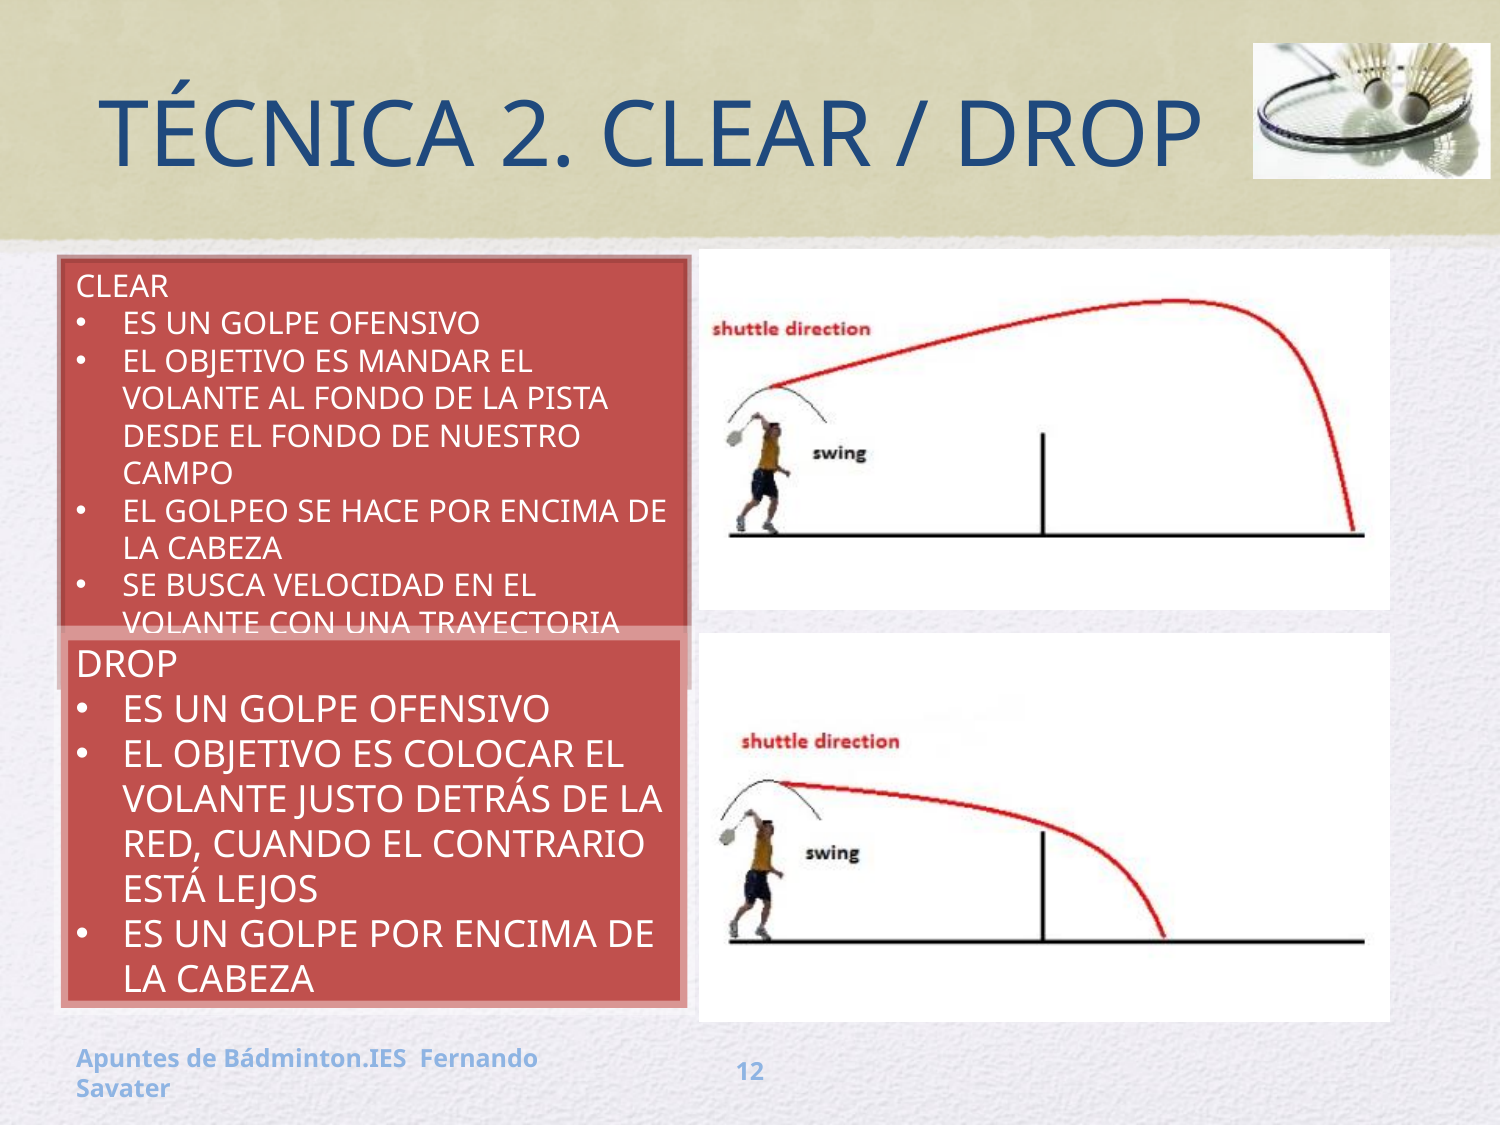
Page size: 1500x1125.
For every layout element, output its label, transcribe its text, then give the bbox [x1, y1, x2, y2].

title TÉCNICA 2. CLEAR / DROP [31, 6, 1274, 239]
text_box DROP ES UN GOLPE OFENSIVO EL OBJETIVO ES COLOCAR EL VOLANTE JUSTO DETRÁS DE LA RED, CUANDO EL CONTRARIO ESTÁ LEJOS ES UN GOLPE POR ENCIMA DE LA CABEZA [60, 633, 688, 1008]
footer Apuntes de Bádminton.IES Fernando Savater [61, 1042, 605, 1103]
slide_number 8 [699, 1042, 800, 1103]
text_box CLEAR ES UN GOLPE OFENSIVO EL OBJETIVO ES MANDAR EL VOLANTE AL FONDO DE LA PISTA DESDE EL FONDO DE NUESTRO CAMPO EL GOLPEO SE HACE POR ENCIMA DE LA CABEZA SE BUSCA VELOCIDAD EN EL VOLANTE CON UNA TRAYECTORIA TENSA [60, 258, 688, 633]
picture [0, 0, 1500, 1125]
